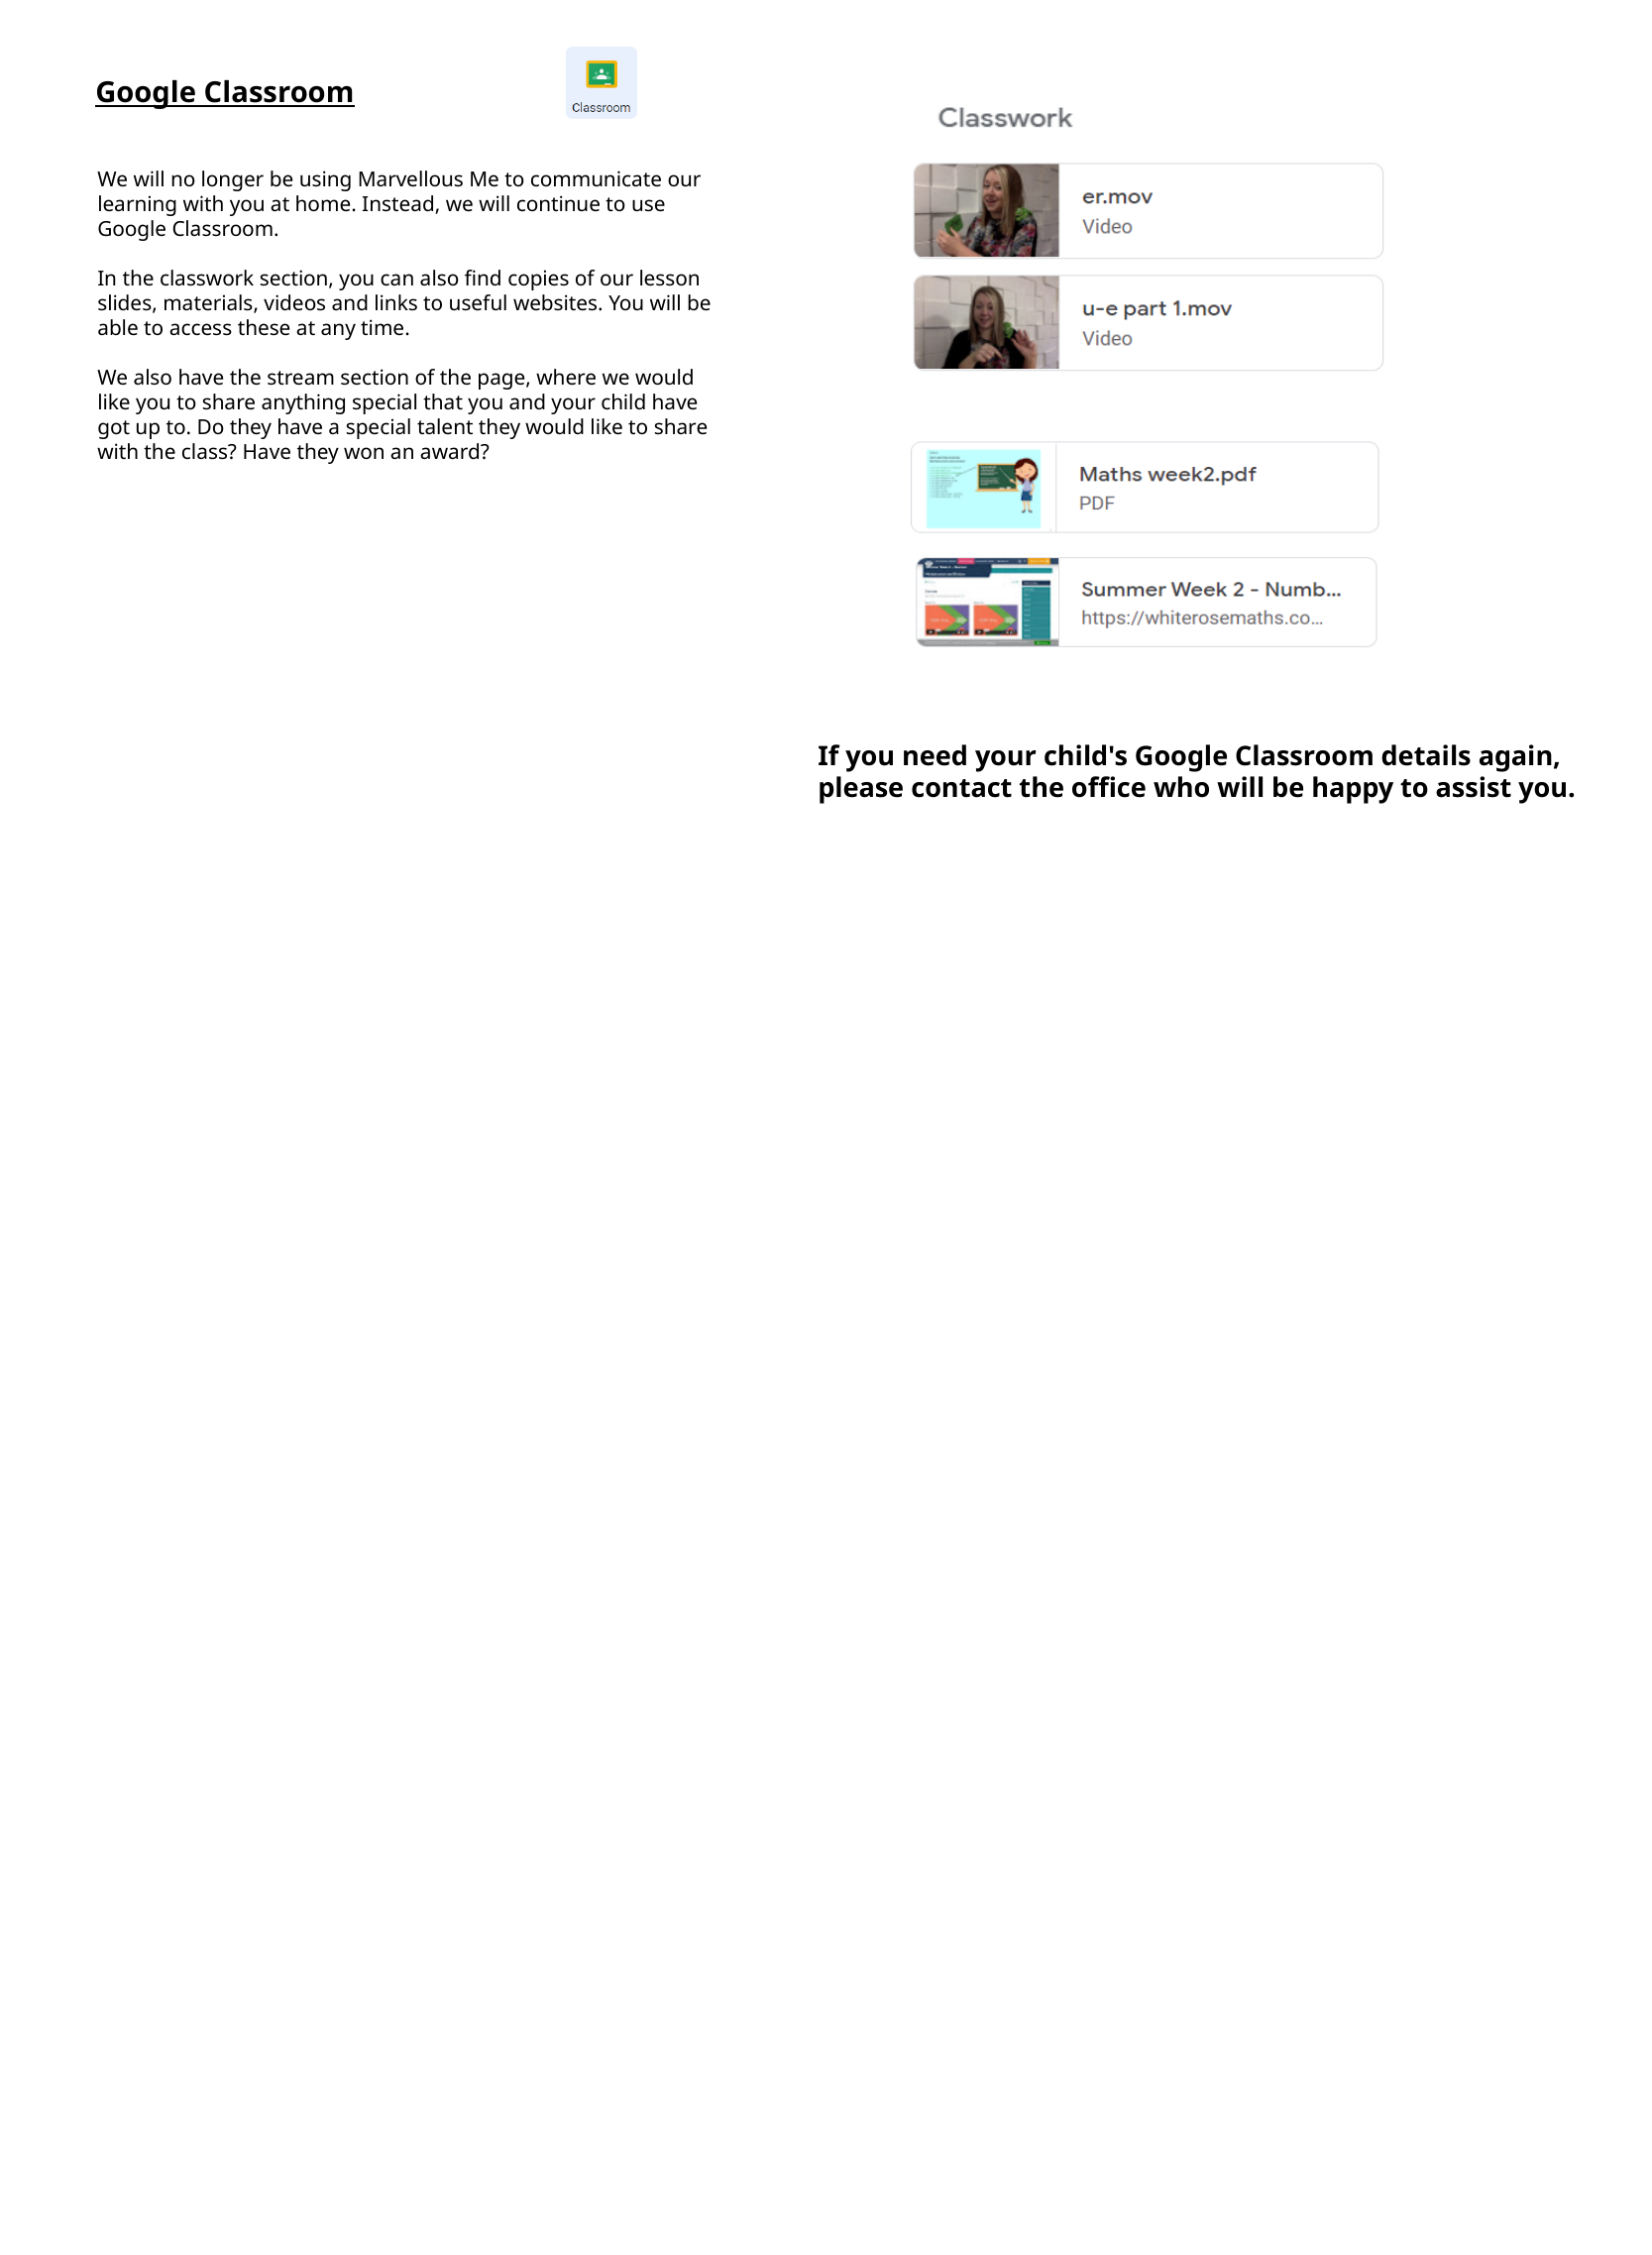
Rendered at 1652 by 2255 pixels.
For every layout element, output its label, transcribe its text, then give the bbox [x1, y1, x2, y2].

picture [553, 35, 645, 129]
text_box Google Classroom [80, 65, 553, 117]
picture [906, 84, 1391, 382]
text_box If you need your child's Google Classroom details again, please contact the office who will be happy to assist you. [803, 731, 1633, 812]
picture [900, 425, 1393, 656]
text_box We will no longer be using Marvellous Me to communicate our learning with you at home. Instead, we will continue to use Google Classroom. In the classwork section, you can also find copies of our lesson slides, materials, videos and links to useful websites. You will be able to access these at any time. We also have the stream section of the page, where we would like you to share anything special that you and your child have got up to. Do they have a special talent they would like to share with the class? Have they won an award? [82, 159, 748, 475]
